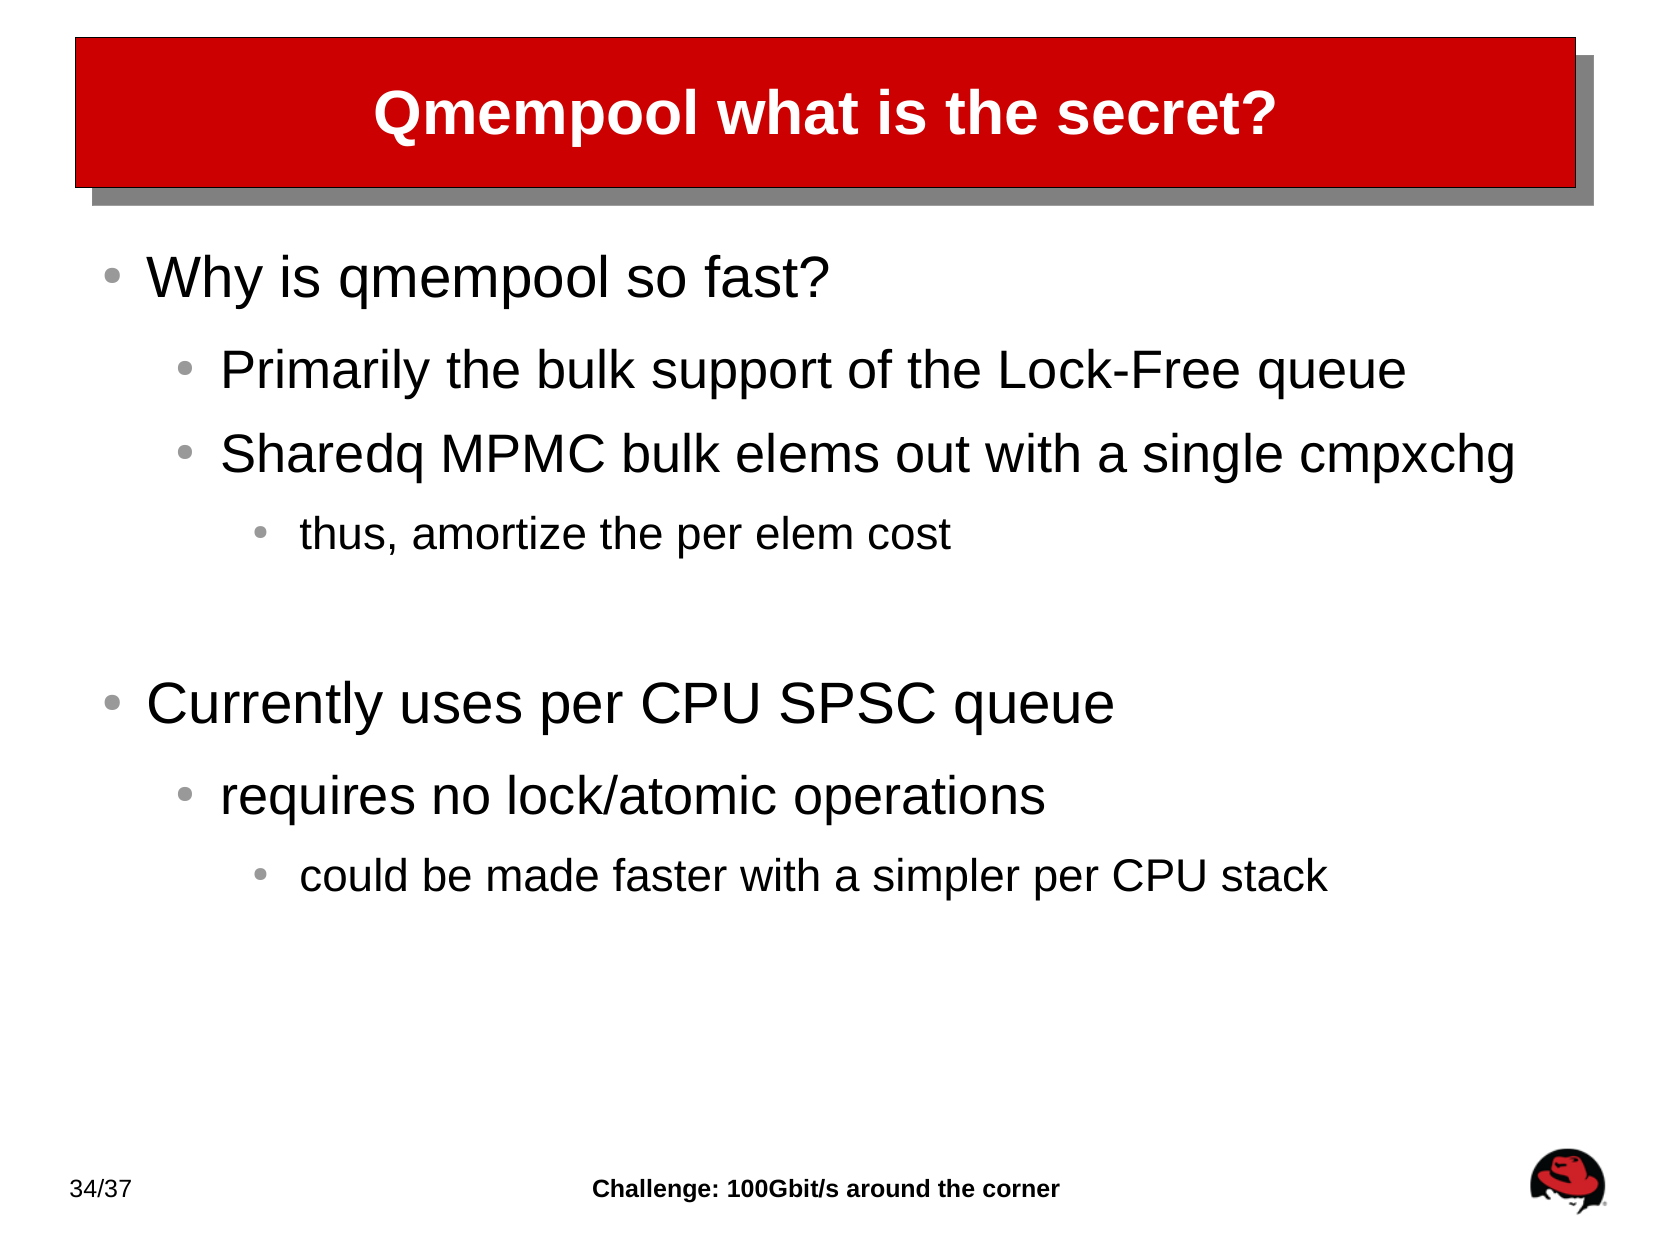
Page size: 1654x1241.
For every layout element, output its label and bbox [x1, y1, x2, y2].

text_box [82, 37, 1571, 203]
text_box [86, 244, 1576, 1054]
picture [1529, 1146, 1613, 1224]
